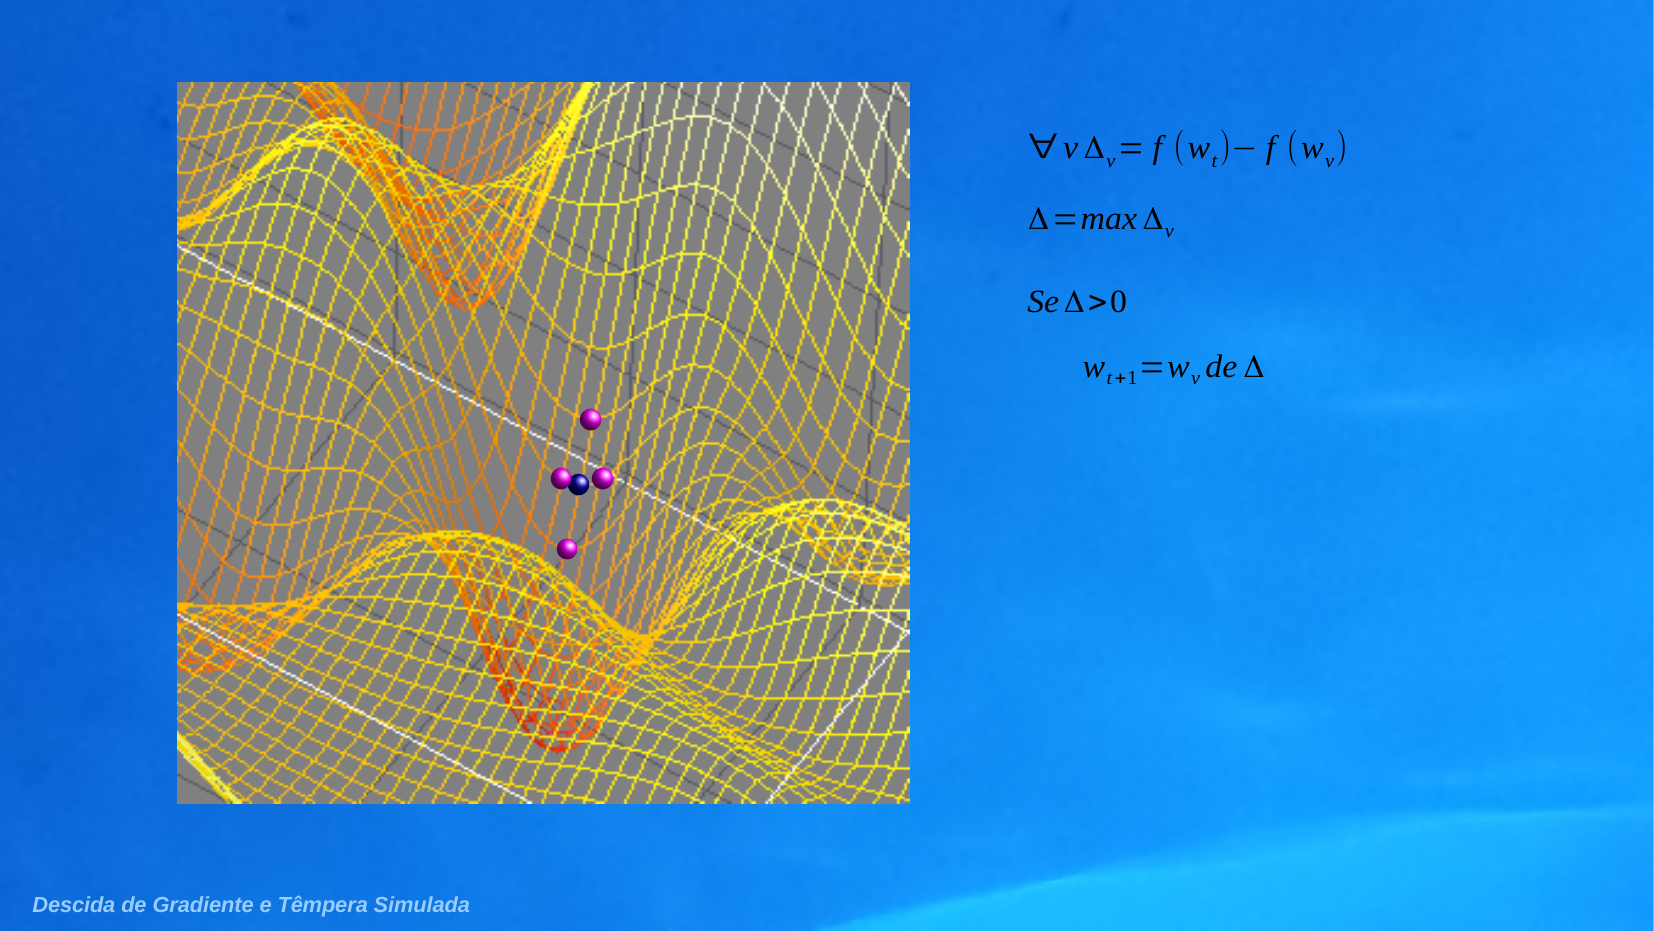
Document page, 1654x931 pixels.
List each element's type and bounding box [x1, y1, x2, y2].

chart [1021, 128, 1354, 172]
picture [0, 0, 1654, 931]
chart [1019, 283, 1134, 320]
chart [1074, 348, 1271, 390]
chart [1021, 200, 1181, 243]
